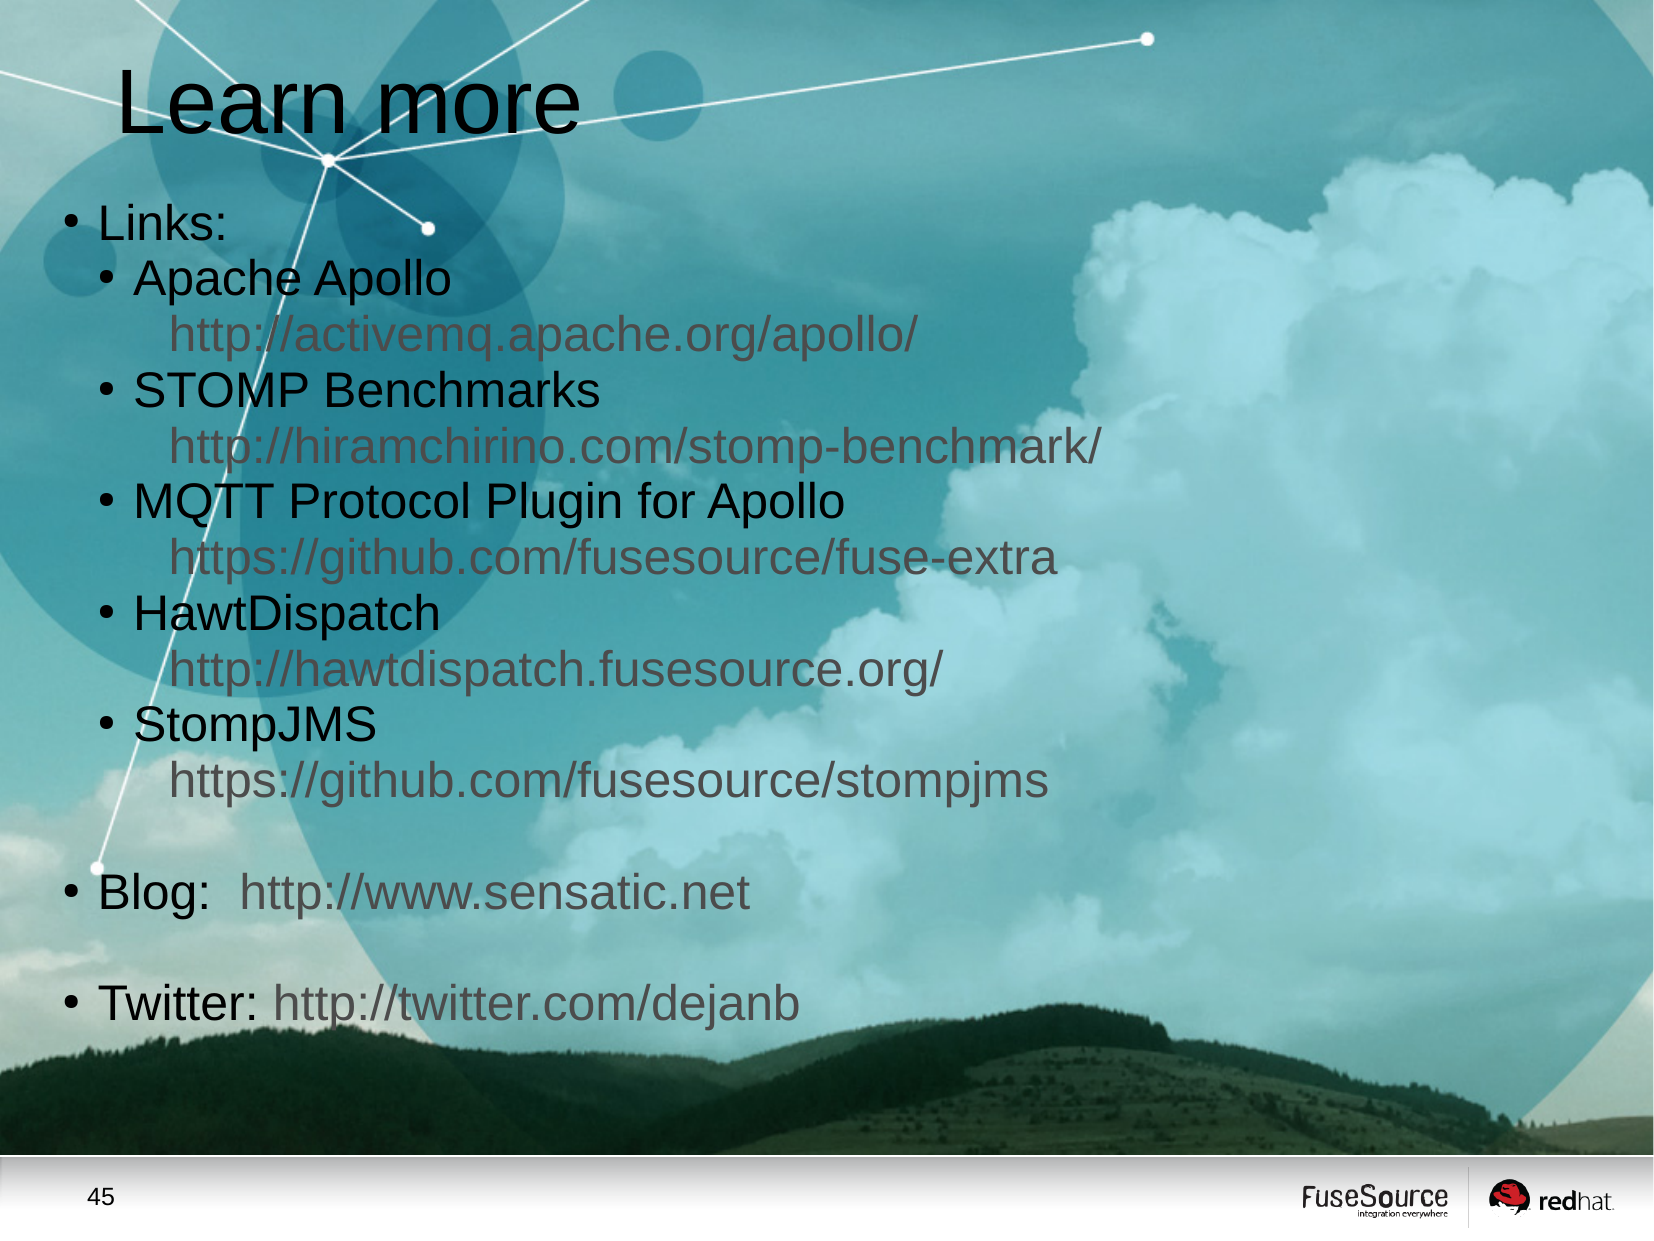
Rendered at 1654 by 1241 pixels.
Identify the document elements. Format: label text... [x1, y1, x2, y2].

text_box Learn more [100, 42, 600, 161]
picture [0, 0, 1654, 1241]
text_box Links: Apache Apollo http://activemq.apache.org/apollo/ STOMP Benchmarks http://hiramchirino.com/stomp-benchmark/ MQTT Protocol Plugin for Apollo https://github.com/fusesource/fuse-extra HawtDispatch http://hawtdispatch.fusesource.org/ StompJMS https://github.com/fusesource/stompjms Blog: http://www.sensatic.net Twitter: http://twitter.com/dejanb [47, 187, 1118, 1095]
